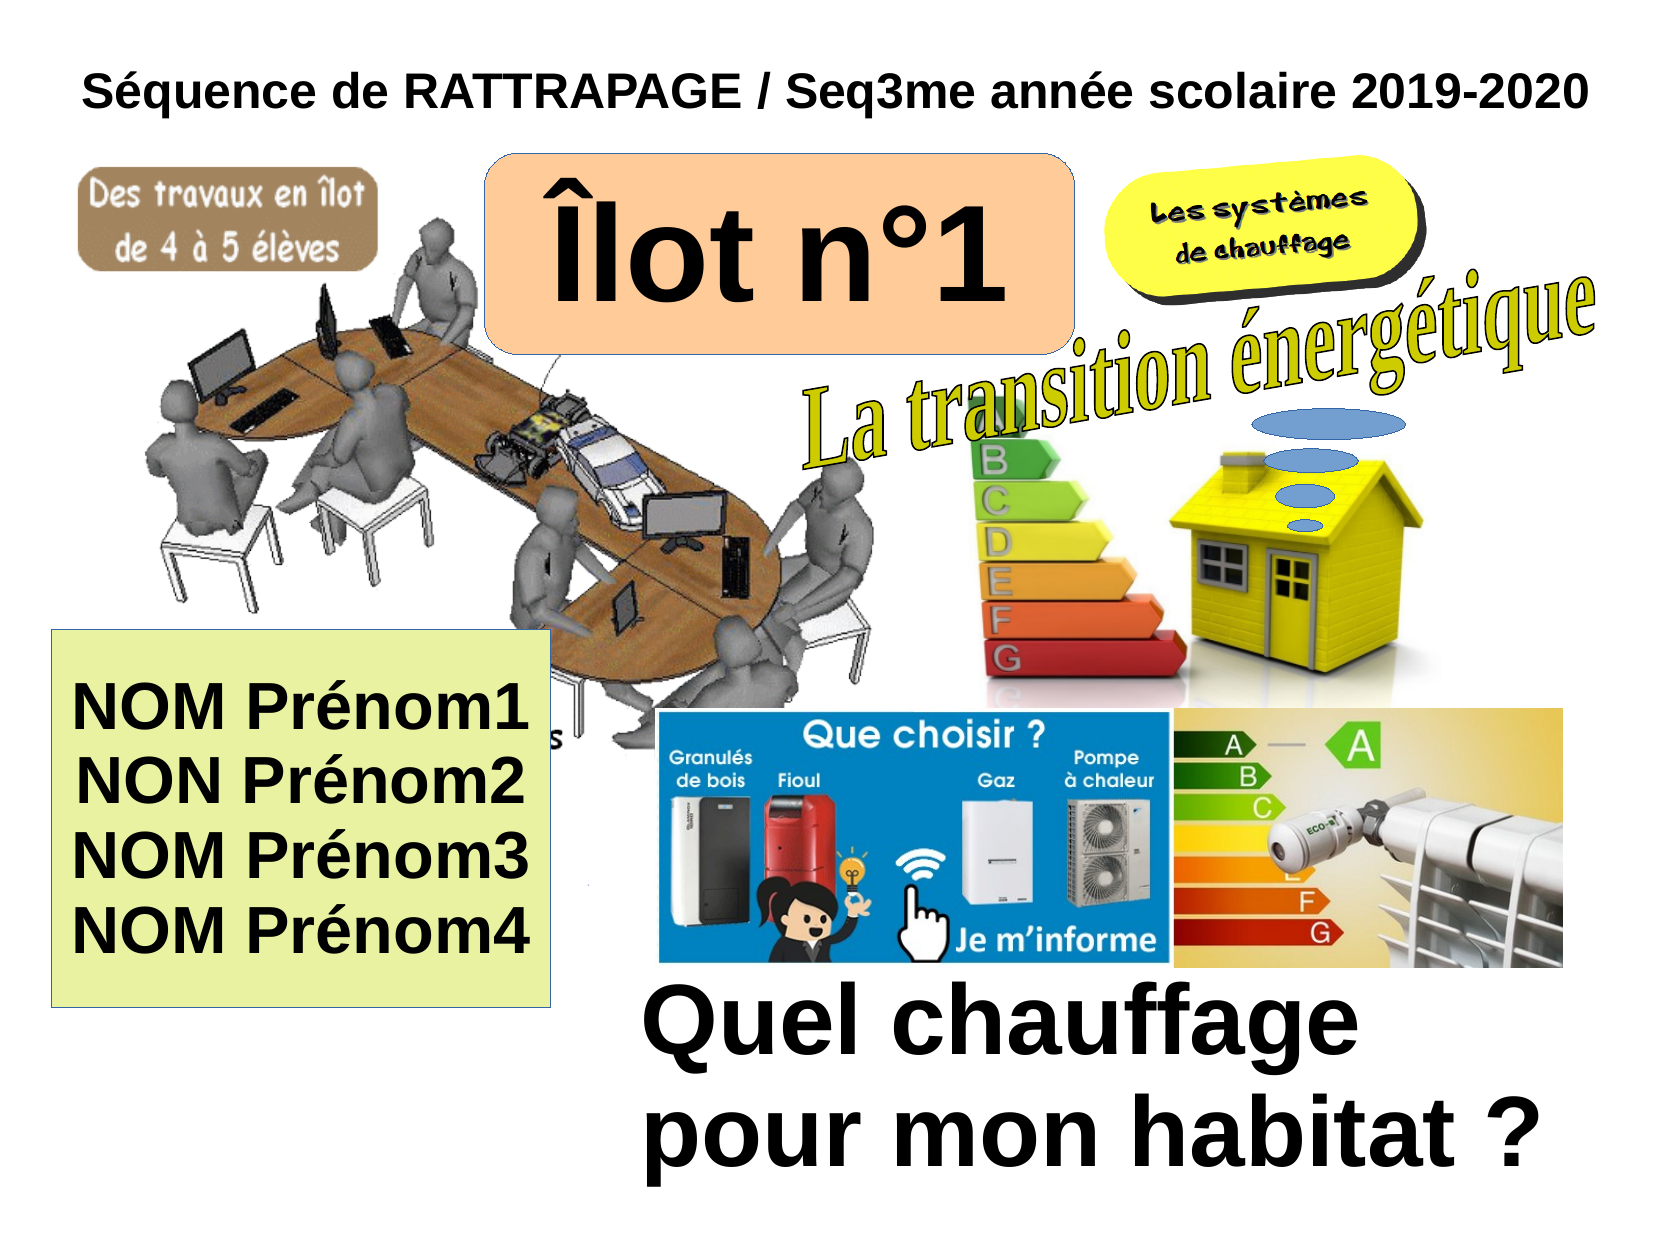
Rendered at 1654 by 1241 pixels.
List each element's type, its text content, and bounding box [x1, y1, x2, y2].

text_box La transition énergétique [853, 400, 887, 461]
text_box La transition énergétique [1001, 373, 1040, 435]
text_box La transition énergétique [1485, 286, 1523, 374]
picture [1098, 134, 1441, 312]
text_box La transition énergétique [803, 386, 848, 470]
picture [1378, 371, 1396, 388]
text_box La transition énergétique [1232, 335, 1261, 394]
picture [67, 153, 1563, 968]
text_box [1251, 408, 1406, 440]
text_box La transition énergétique [1463, 296, 1482, 355]
text_box La transition énergétique [1172, 343, 1211, 406]
text_box NOM Prénom1 NON Prénom2 NOM Prénom3 NOM Prénom4 [51, 629, 551, 1008]
text_box La transition énergétique [1407, 304, 1436, 363]
text_box La transition énergétique [1566, 277, 1595, 336]
text_box La transition énergétique [1370, 303, 1405, 395]
text_box Séquence de RATTRAPAGE / Seq3me année scolaire 2019-2020 [67, 56, 1615, 127]
text_box La transition énergétique [1115, 357, 1133, 416]
text_box La transition énergétique [1136, 351, 1168, 411]
text_box La transition énergétique [1524, 282, 1562, 344]
text_box La transition énergétique [1264, 327, 1302, 390]
text_box La transition énergétique [932, 384, 962, 447]
text_box [1263, 448, 1359, 473]
text_box Îlot n°1 [484, 153, 1075, 355]
text_box La transition énergétique [1090, 349, 1114, 419]
text_box [1287, 519, 1323, 532]
text_box La transition énergétique [965, 381, 999, 441]
text_box [1275, 484, 1335, 508]
text_box La transition énergétique [1438, 288, 1462, 358]
text_box Quel chauffage pour mon habitat ? [625, 956, 1607, 1195]
picture [1148, 366, 1157, 403]
text_box La transition énergétique [1305, 322, 1334, 381]
text_box La transition énergétique [907, 380, 930, 451]
text_box La transition énergétique [1070, 365, 1089, 423]
text_box La transition énergétique [1042, 368, 1068, 428]
text_box La transition énergétique [1337, 314, 1367, 377]
